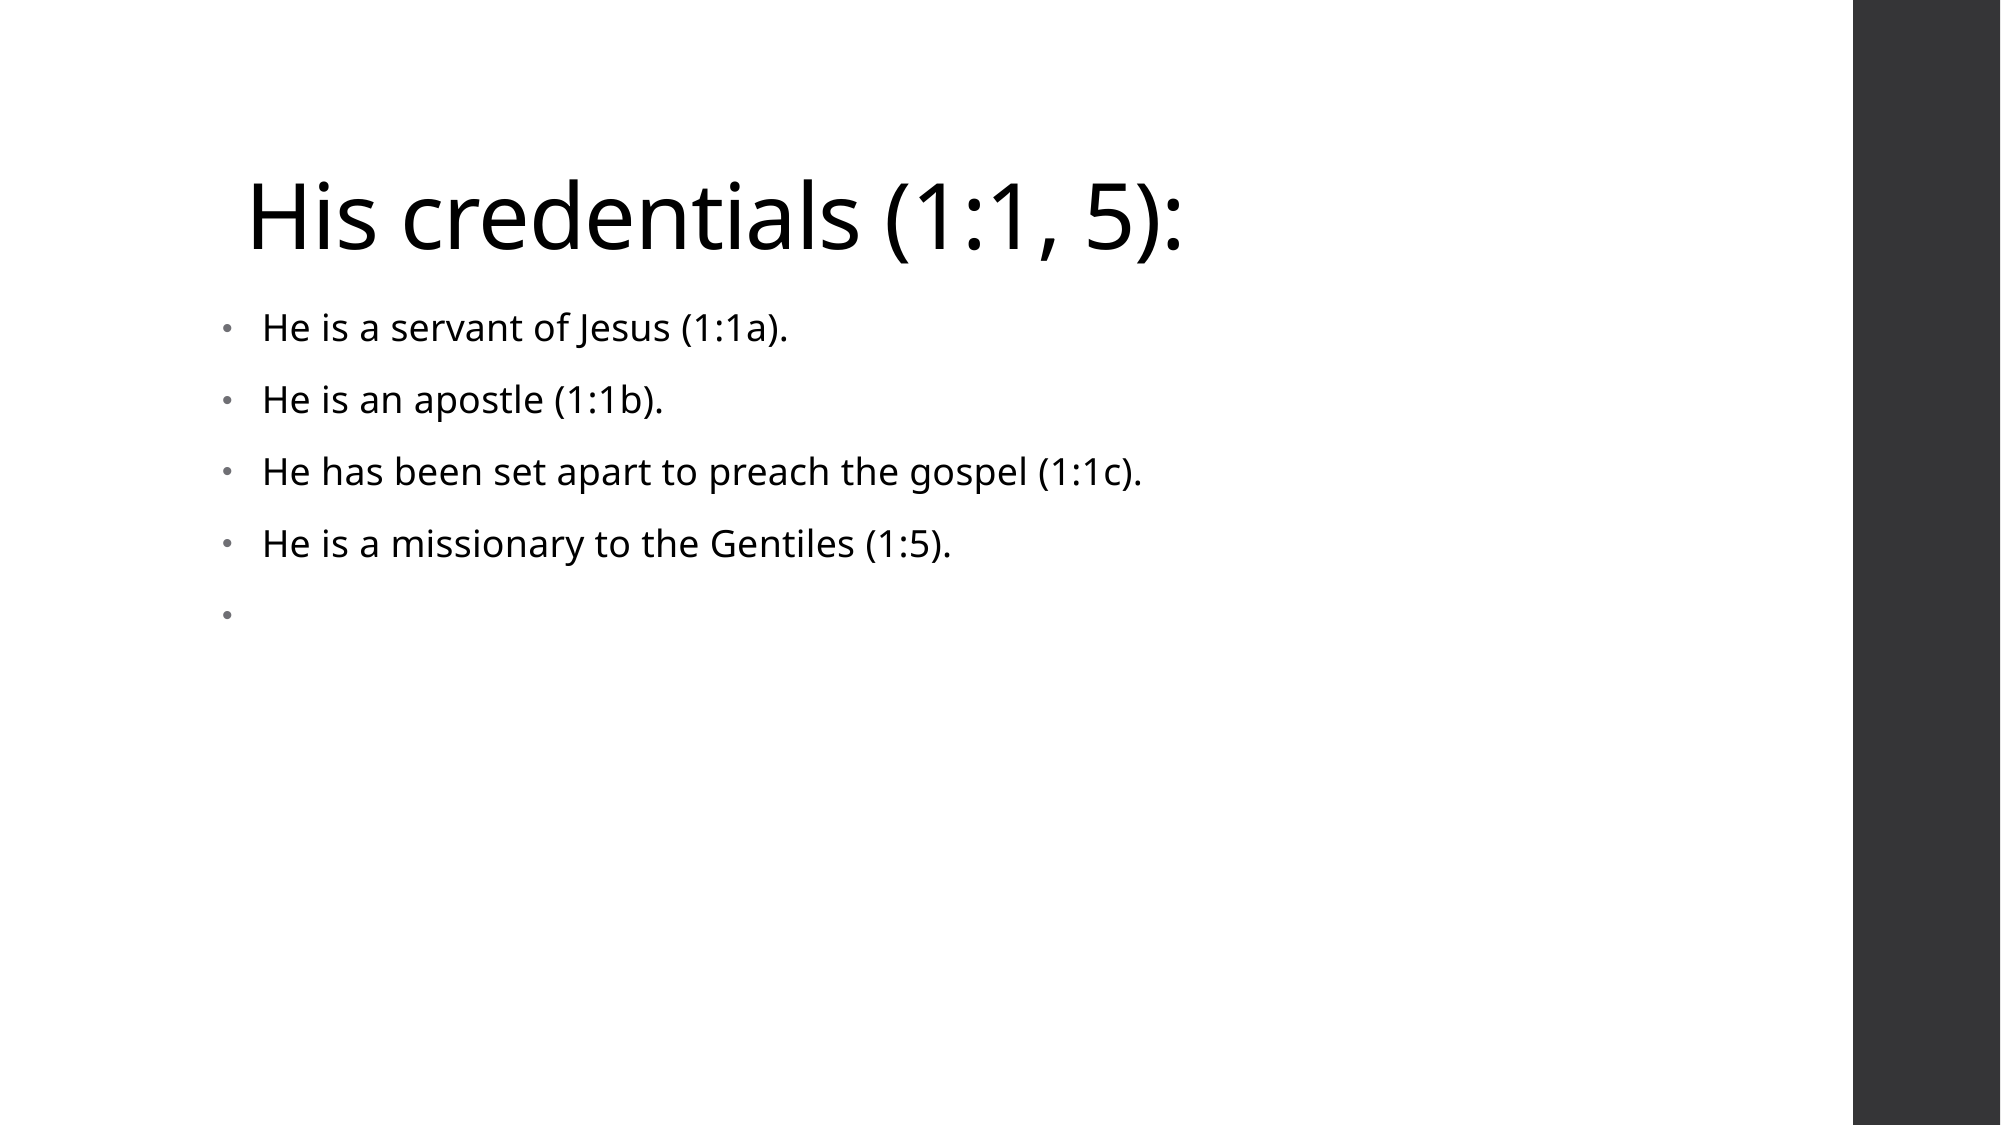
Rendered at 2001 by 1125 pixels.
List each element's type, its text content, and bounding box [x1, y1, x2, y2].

list He is a servant of Jesus (1:1a). He is an apostle (1:1b). He has been set apart to preach the gospel (1:1c). He is a missionary to the Gentiles (1:5). [206, 299, 1617, 1014]
title His credentials (1:1, 5): [206, 60, 1797, 278]
